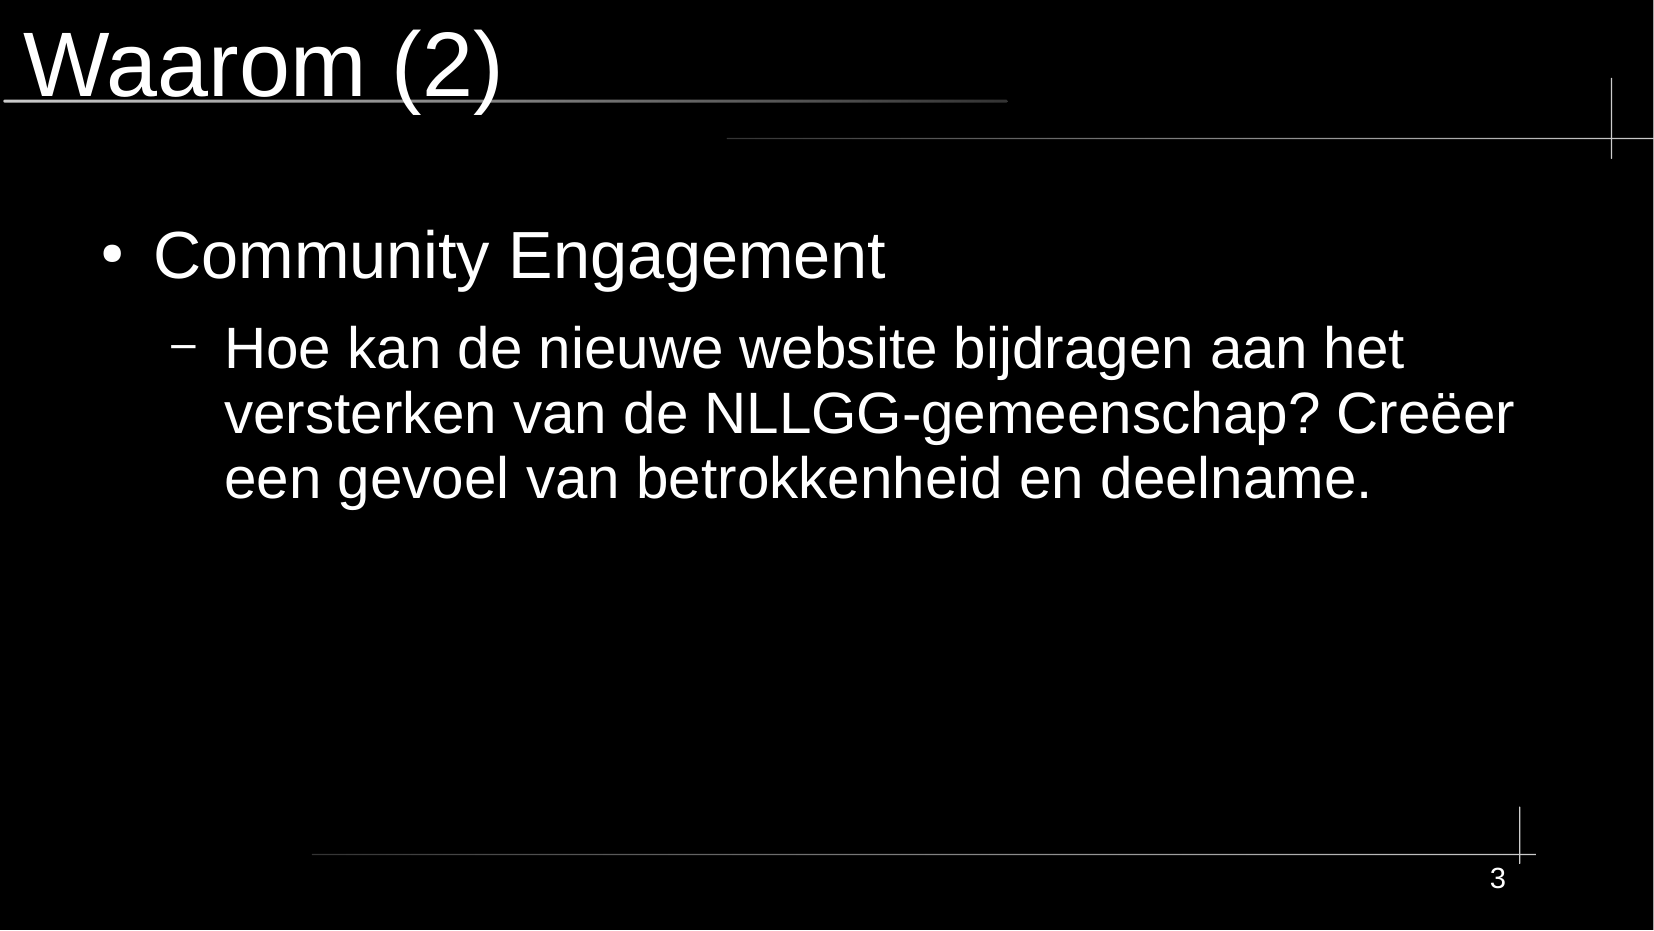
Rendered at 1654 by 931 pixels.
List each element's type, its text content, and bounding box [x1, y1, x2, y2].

title Waarom (2) [23, 11, 1589, 119]
list Community Engagement Hoe kan de nieuwe website bijdragen aan het versterken van de NLLGG-gemeenschap? Creëer een gevoel van betrokkenheid en deelname. [82, 217, 1571, 758]
